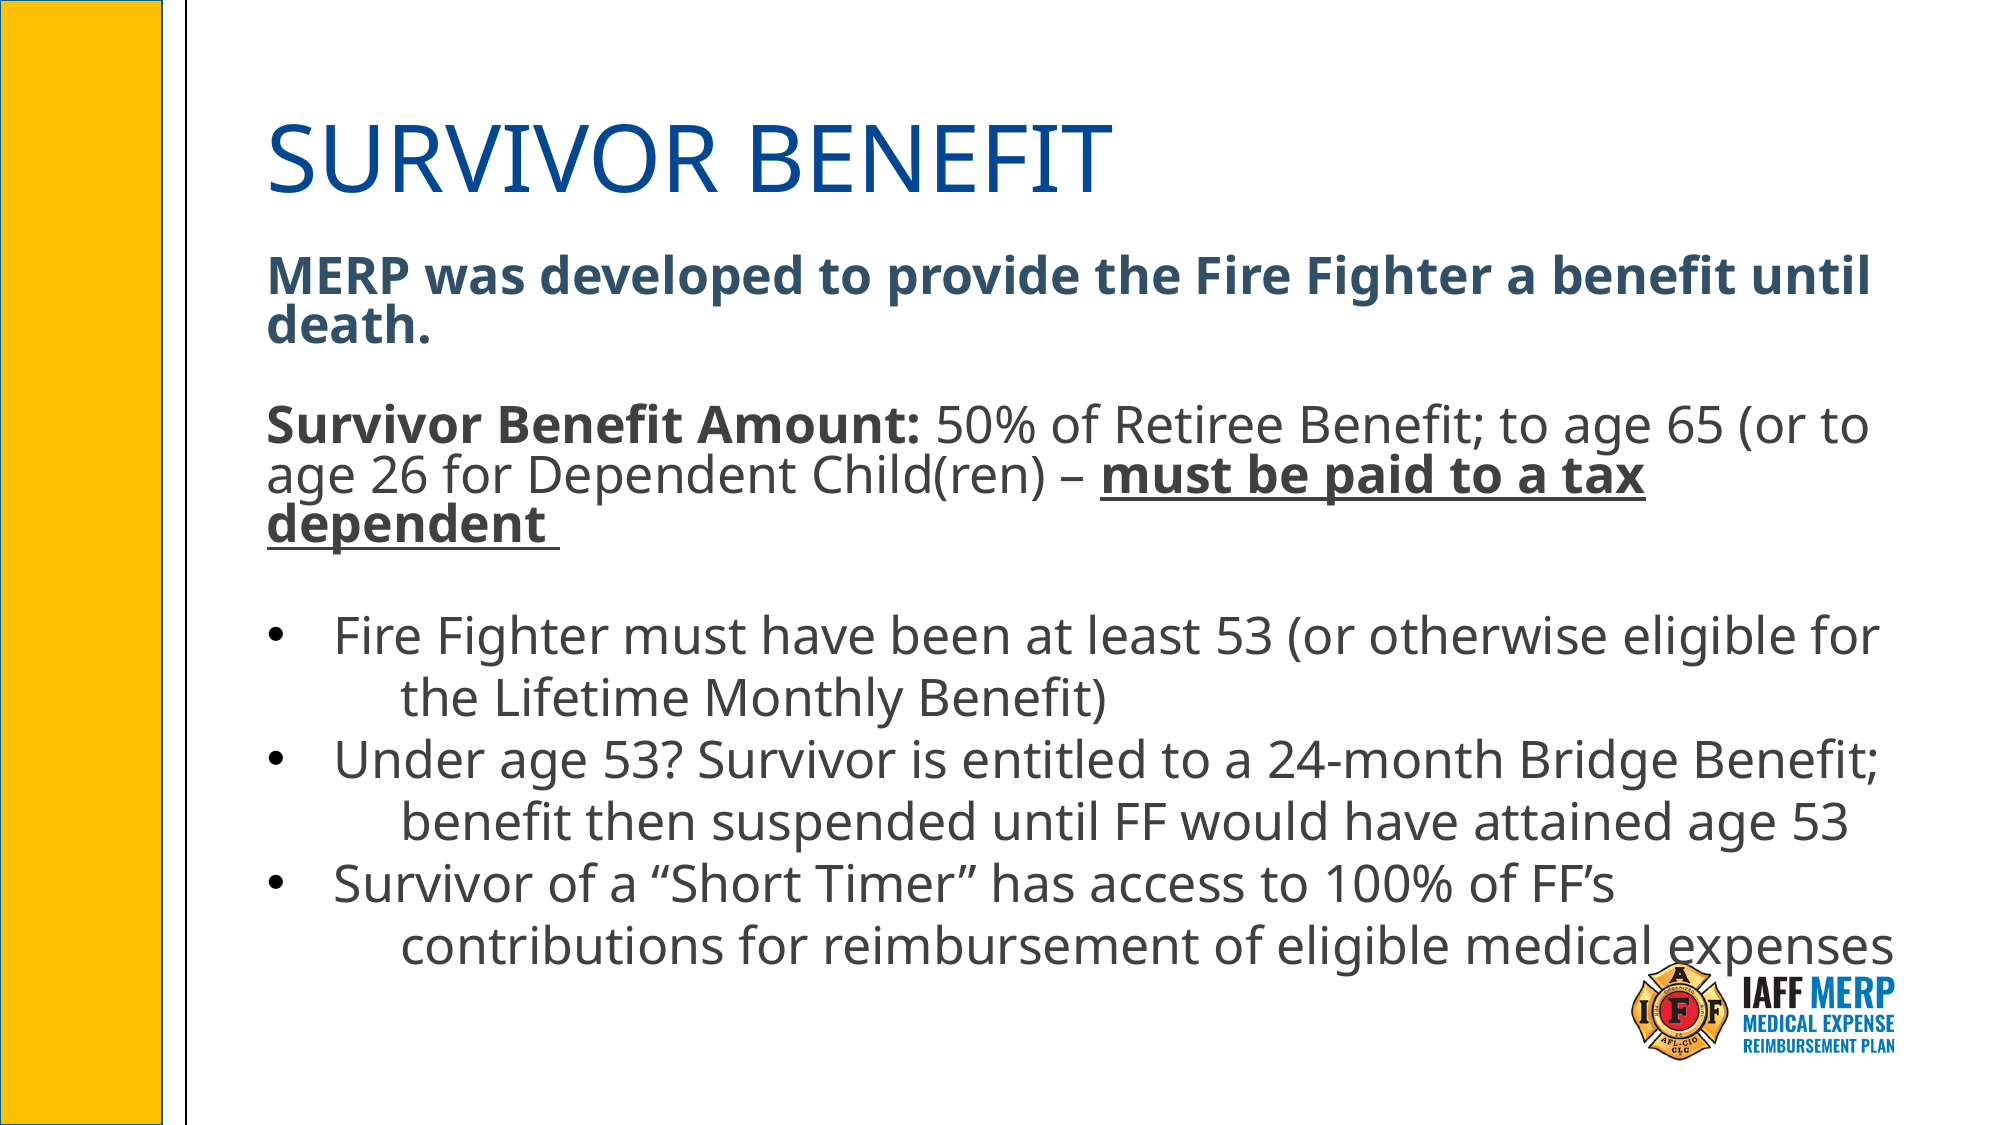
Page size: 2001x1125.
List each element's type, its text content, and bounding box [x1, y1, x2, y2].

text_box [0, 0, 162, 1125]
picture [1620, 950, 1906, 1070]
title Survivor benefit [266, 55, 1930, 221]
list MERP was developed to provide the Fire Fighter a benefit until death. Survivor Benefit Amount: 50% of Retiree Benefit; to age 65 (or to age 26 for Dependent Child(ren) – must be paid to a tax dependent Fire Fighter must have been at least 53 (or otherwise eligible for the Lifetime Monthly Benefit) Under age 53? Survivor is entitled to a 24-month Bridge Benefit; benefit then suspended until FF would have attained age 53 Survivor of a “Short Timer” has access to 100% of FF’s contributions for reimbursement of eligible medical expenses [216, 236, 1879, 1059]
picture [1879, 951, 1888, 961]
